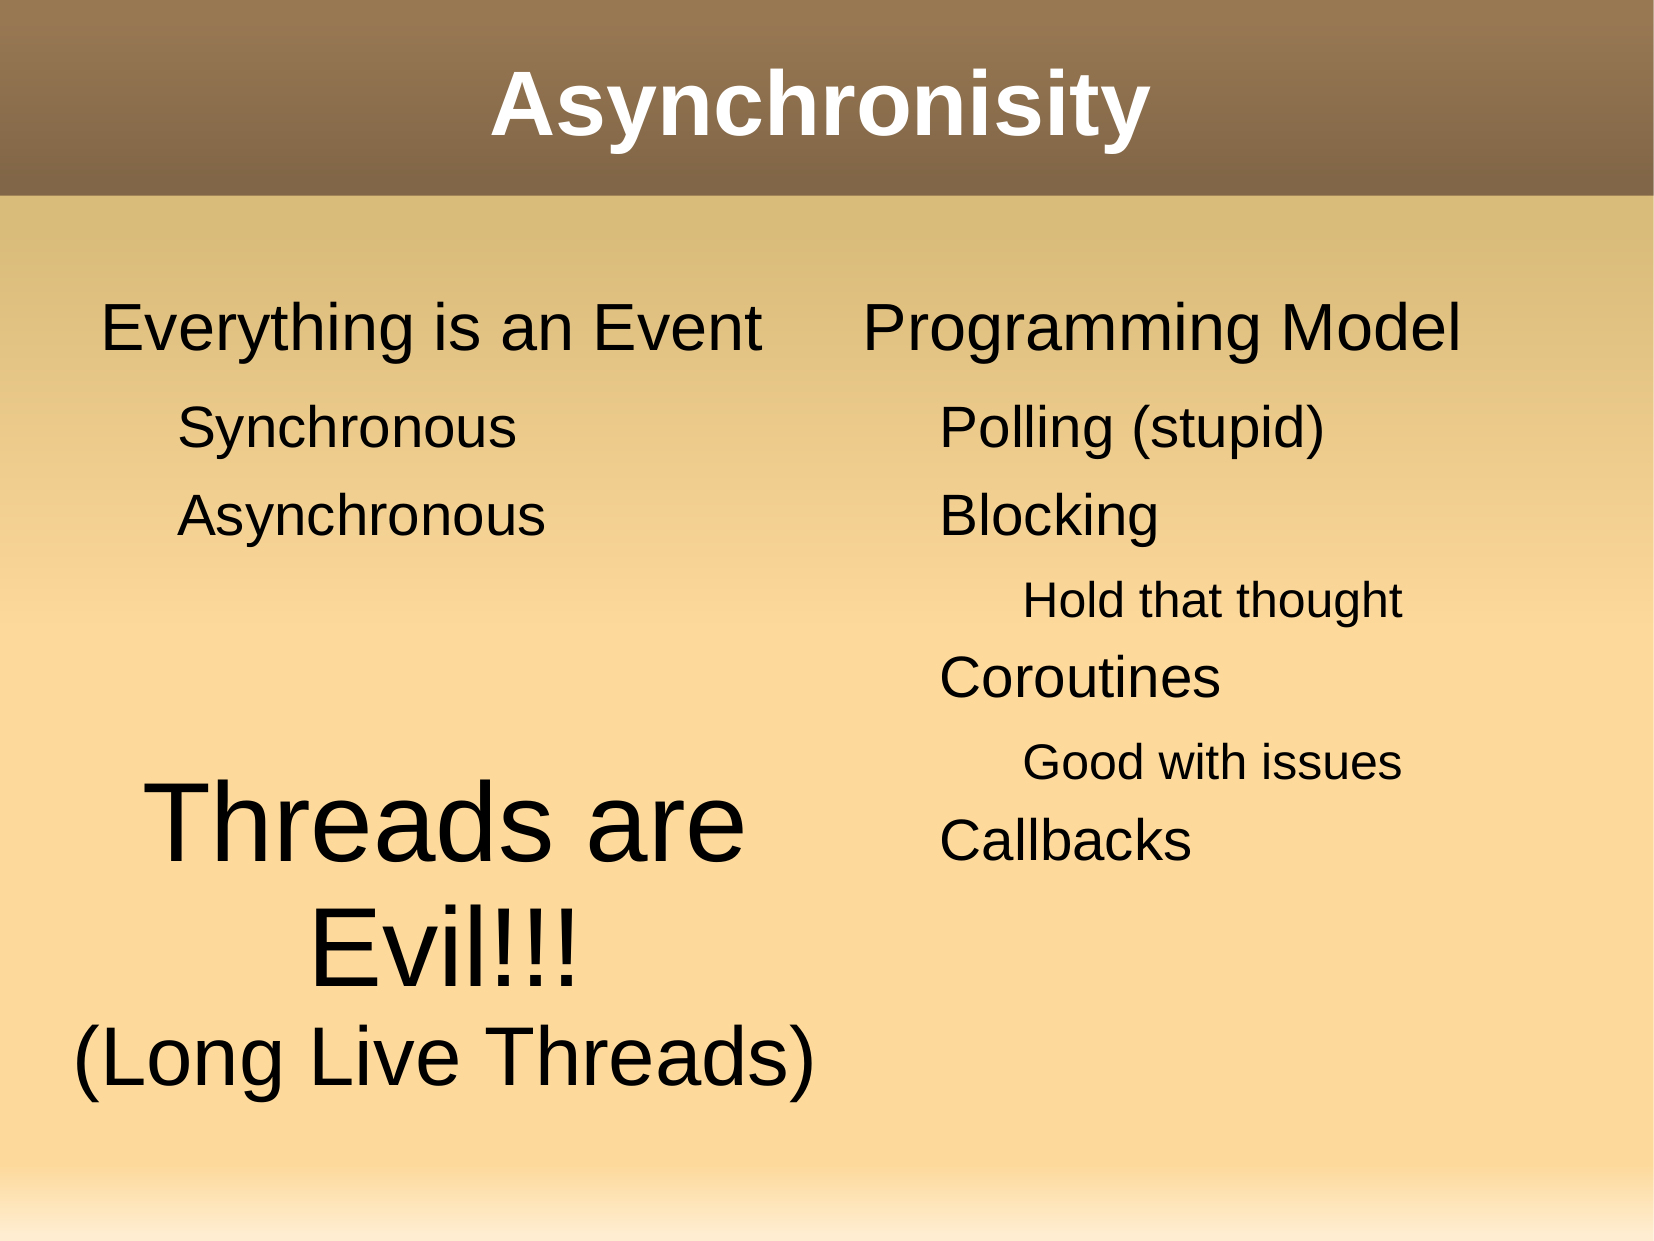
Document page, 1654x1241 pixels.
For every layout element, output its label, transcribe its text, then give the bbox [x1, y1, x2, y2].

list Everything is an Event Synchronous Asynchronous [82, 290, 809, 676]
text_box Threads are Evil!!! (Long Live Threads) [51, 752, 839, 1150]
list Programming Model Polling (stupid) Blocking Hold that thought Coroutines Good with issues Callbacks [845, 290, 1572, 1094]
title Asynchronisity [76, 0, 1565, 208]
picture [0, 0, 1654, 1241]
